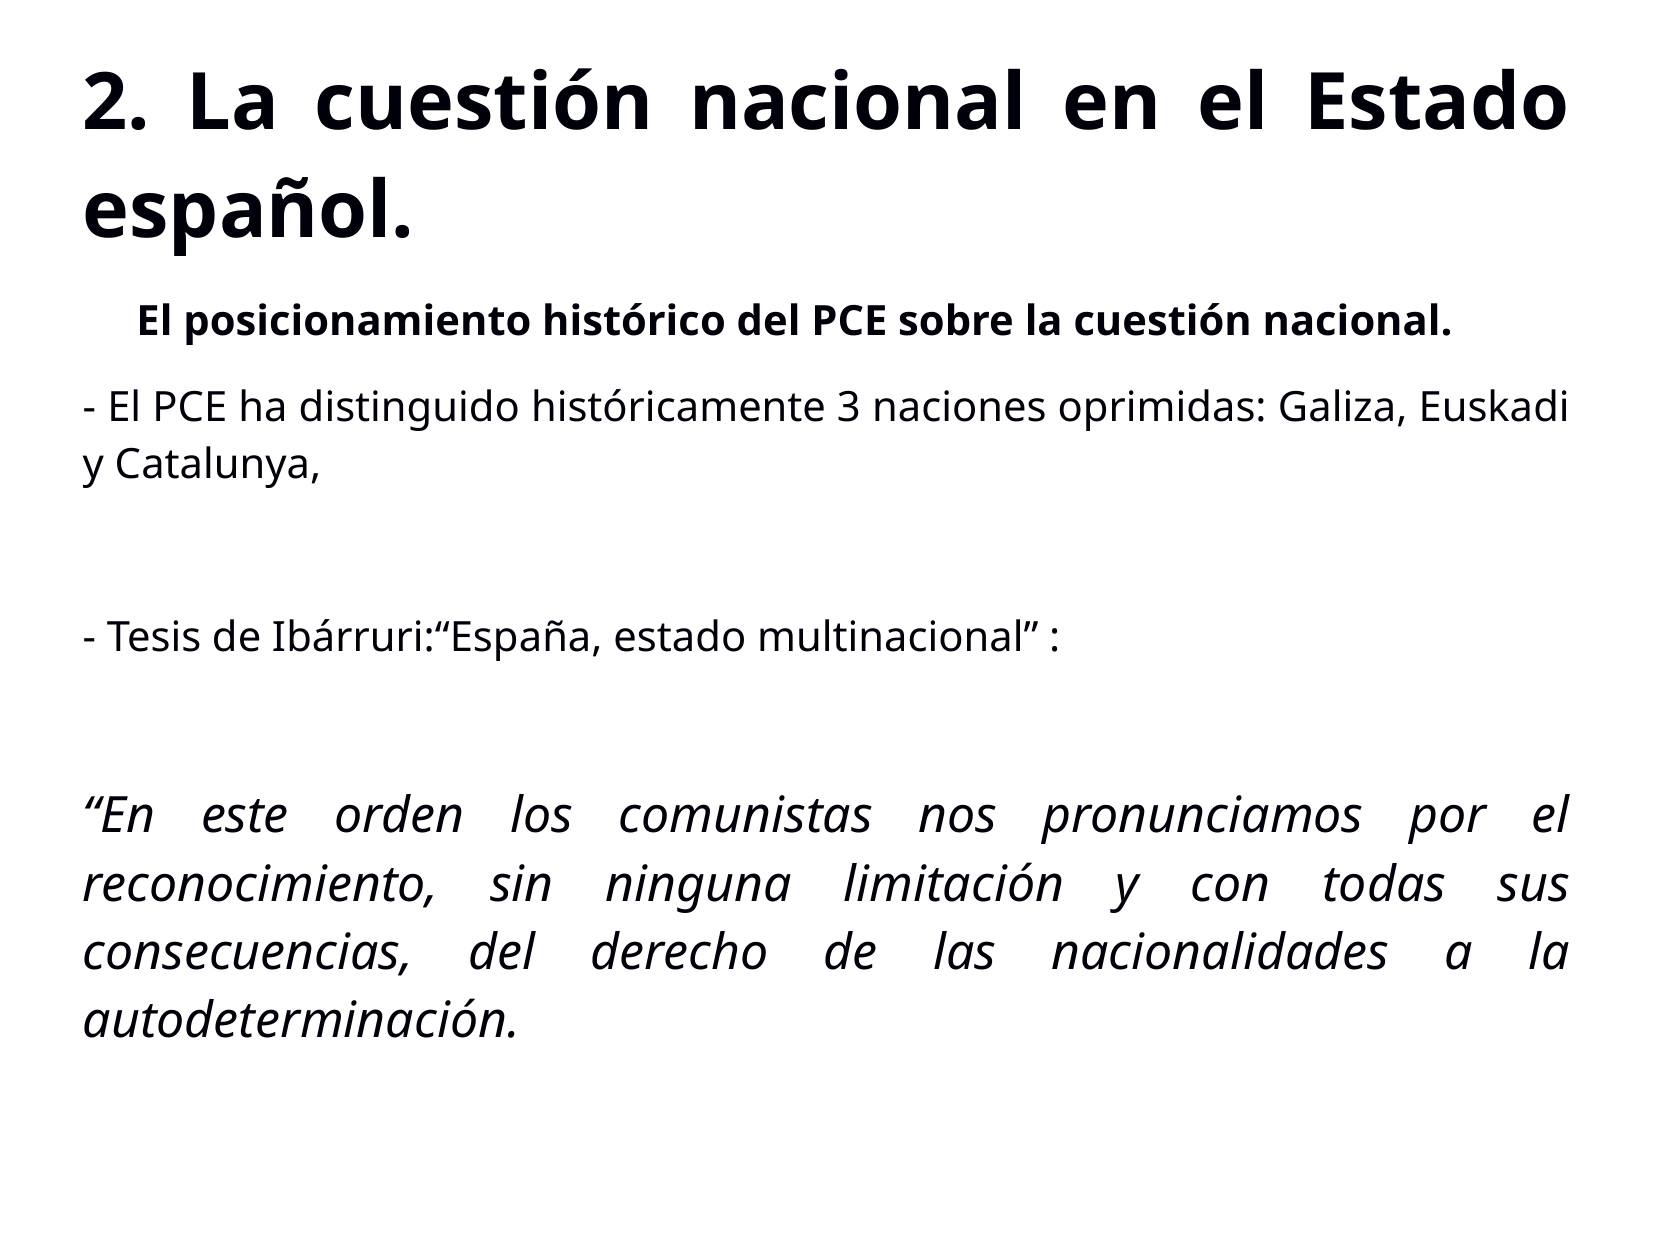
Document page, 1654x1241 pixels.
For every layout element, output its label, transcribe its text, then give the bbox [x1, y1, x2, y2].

title 2. La cuestión nacional en el Estado español. [82, 49, 1571, 257]
list El posicionamiento histórico del PCE sobre la cuestión nacional. - El PCE ha distinguido históricamente 3 naciones oprimidas: Galiza, Euskadi y Catalunya, - Tesis de Ibárruri:“España, estado multinacional” : “En este orden los comunistas nos pronunciamos por el reconocimiento, sin ninguna limitación y con todas sus consecuencias, del derecho de las nacionalidades a la autodeterminación. [82, 290, 1571, 1109]
